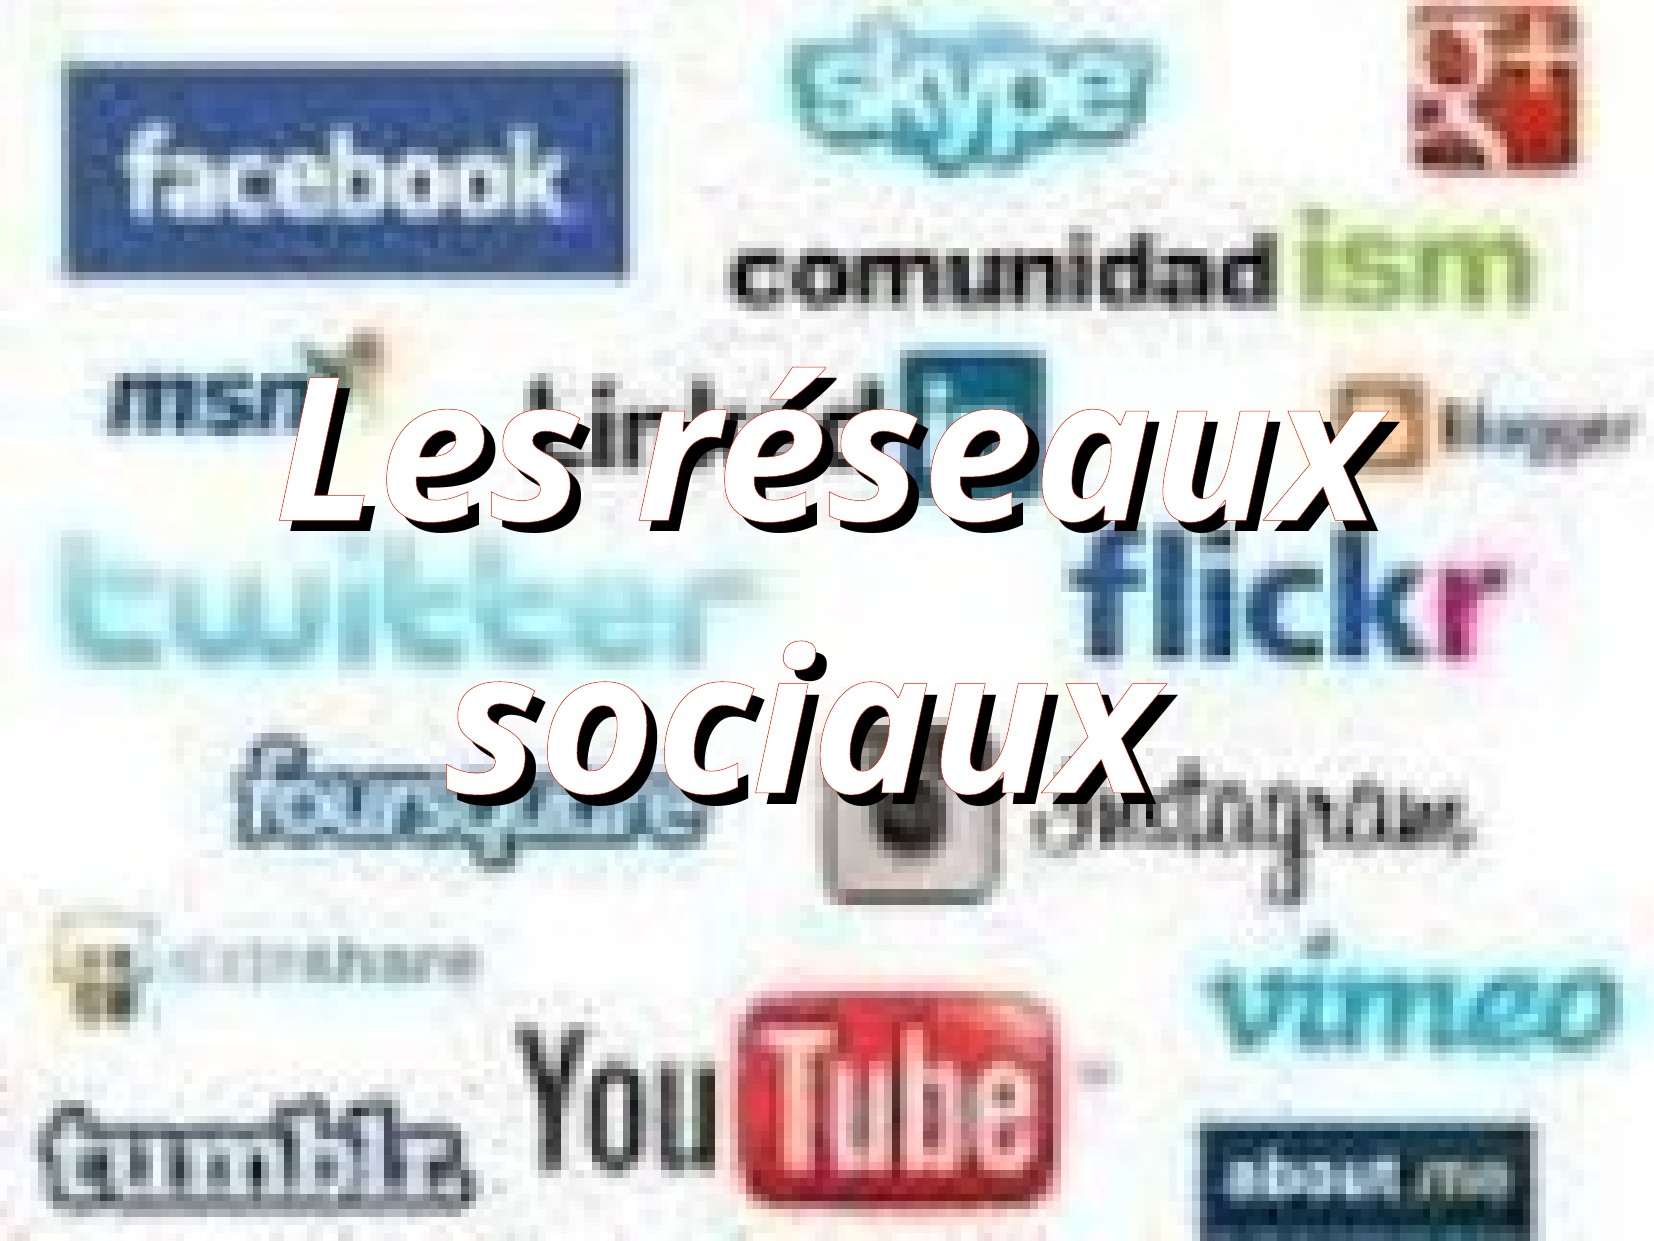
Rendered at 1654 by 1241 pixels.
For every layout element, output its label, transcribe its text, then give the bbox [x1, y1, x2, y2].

subtitle Les réseaux sociaux [82, 56, 1571, 1102]
picture [0, 0, 1654, 1241]
